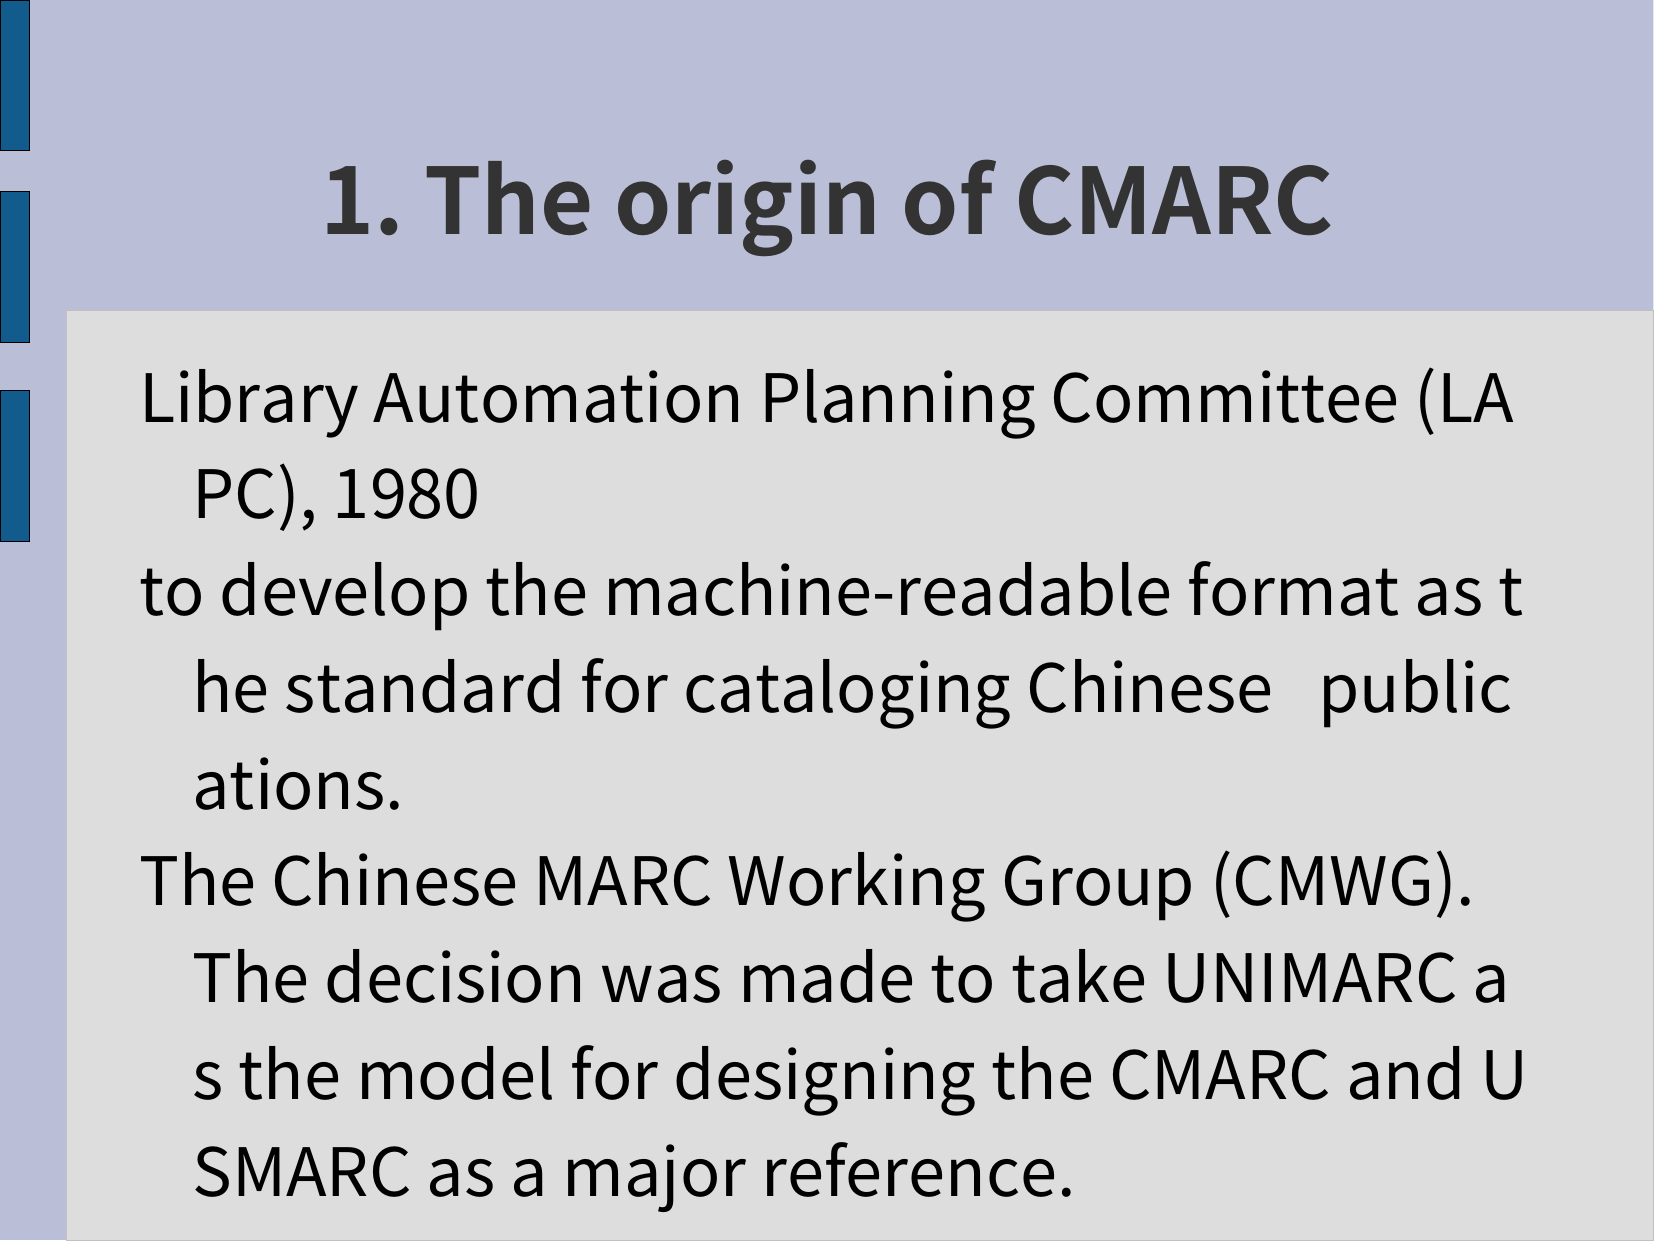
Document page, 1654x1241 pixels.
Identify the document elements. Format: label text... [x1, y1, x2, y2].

title 1. The origin of CMARC [121, 91, 1534, 299]
list Library Automation Planning Committee (LAPC), 1980 to develop the machine-readable format as the standard for cataloging Chinese publications. The Chinese MARC Working Group (CMWG). The decision was made to take UNIMARC as the model for designing the CMARC and USMARC as a major reference. [121, 344, 1534, 1127]
